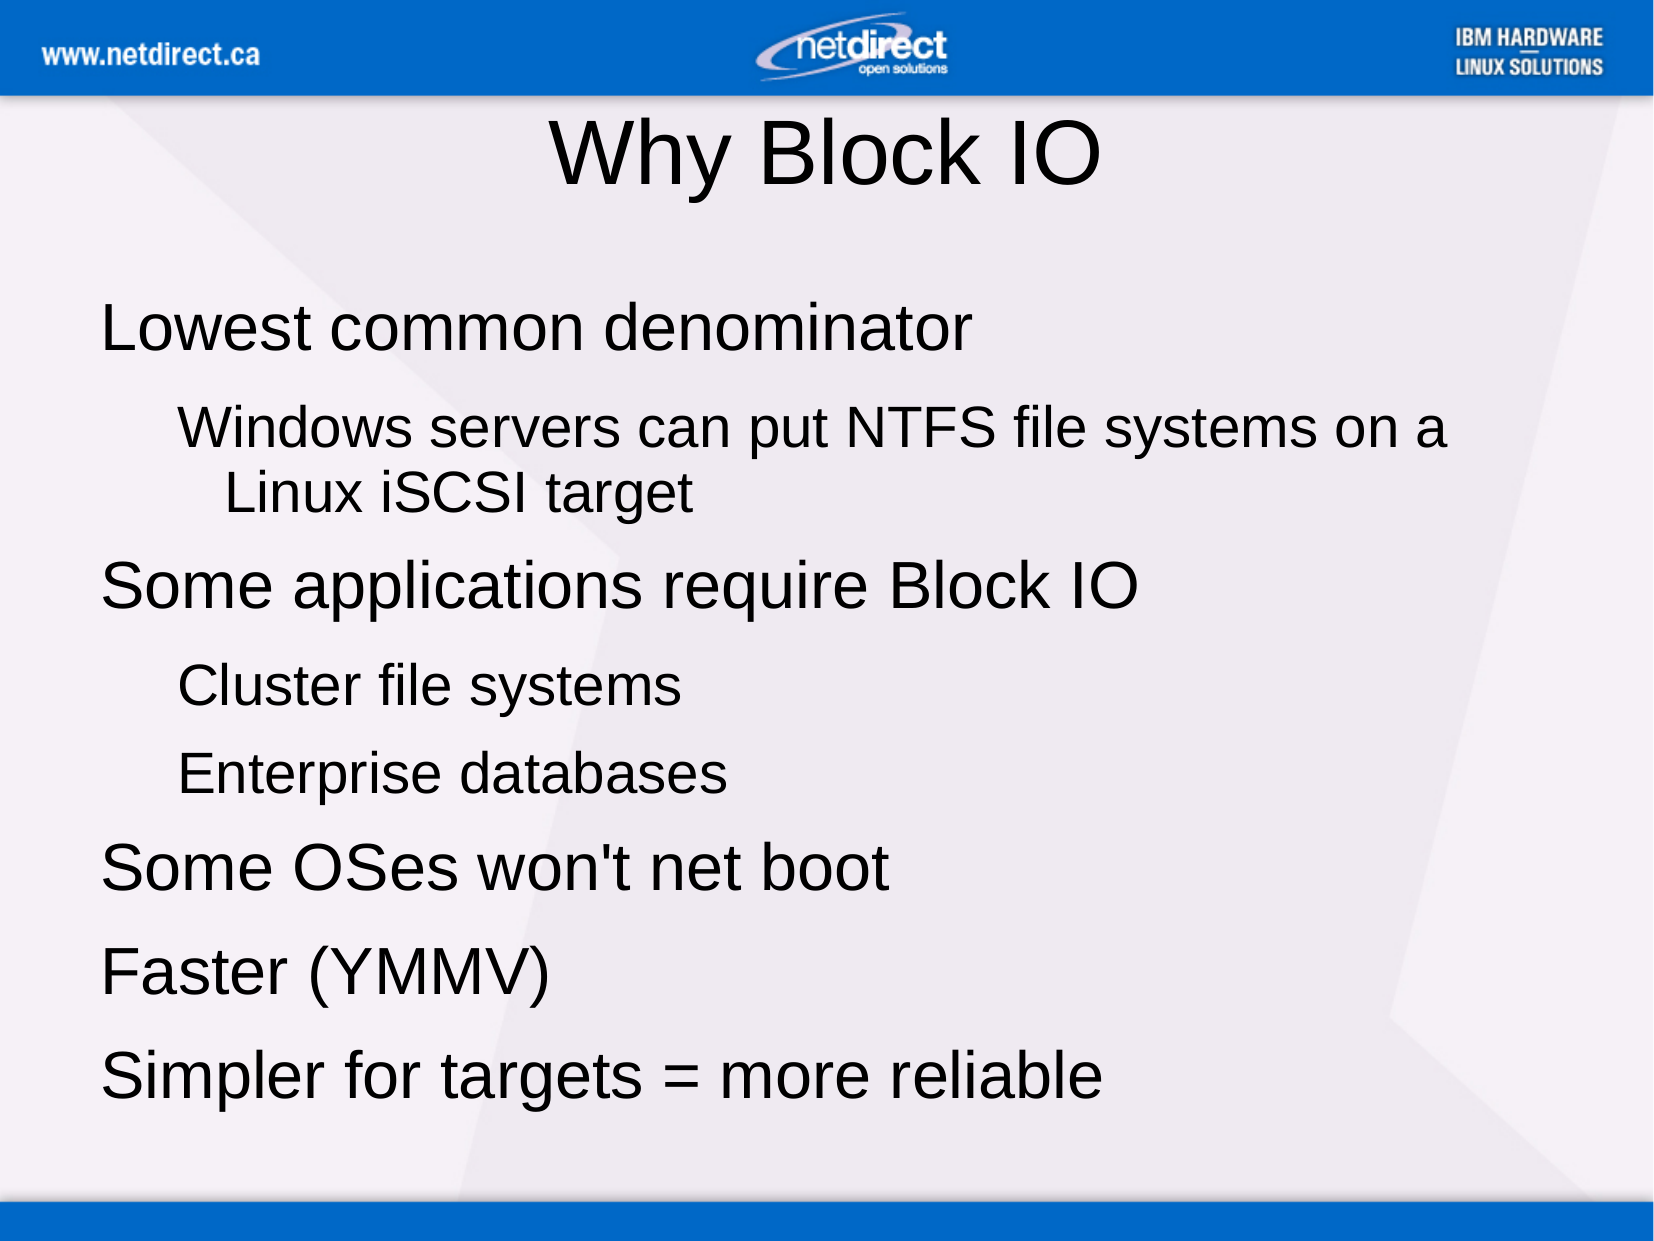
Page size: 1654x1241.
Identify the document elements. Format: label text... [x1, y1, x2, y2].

list Lowest common denominator Windows servers can put NTFS file systems on a Linux iSCSI target Some applications require Block IO Cluster file systems Enterprise databases Some OSes won't net boot Faster (YMMV) Simpler for targets = more reliable [82, 290, 1571, 1185]
picture [0, 0, 1654, 1241]
title Why Block IO [82, 49, 1571, 257]
